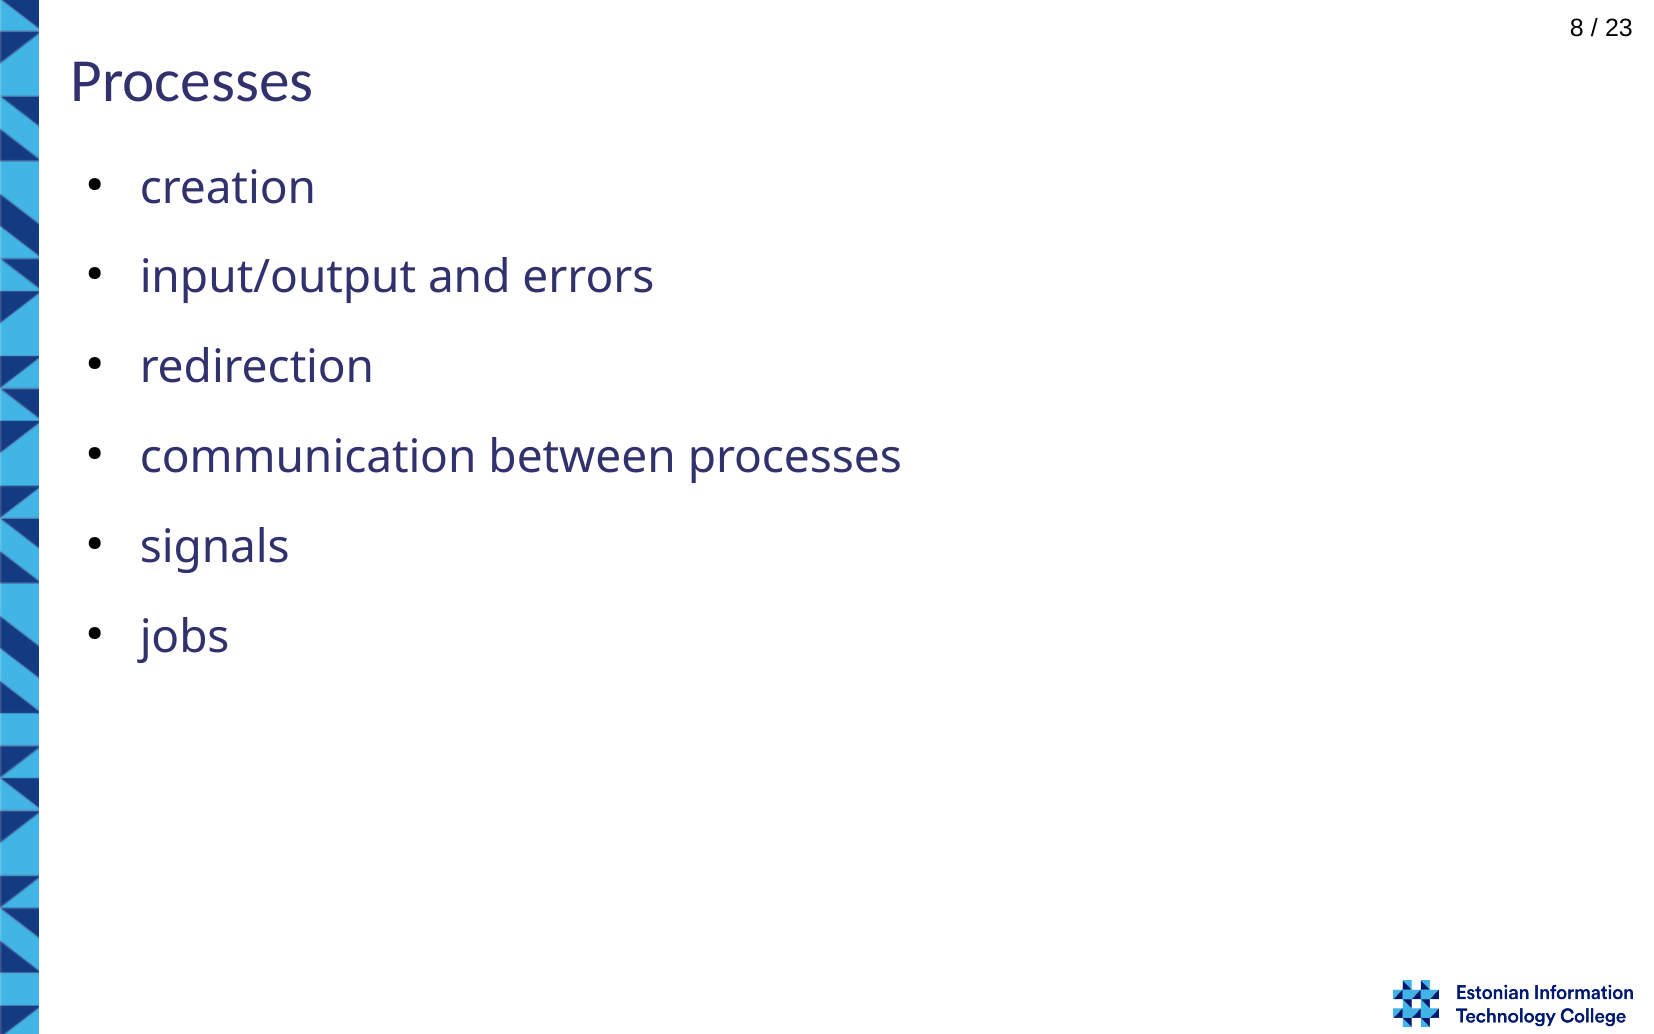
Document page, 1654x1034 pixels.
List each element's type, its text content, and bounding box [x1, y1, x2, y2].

title Processes [70, 41, 1630, 130]
picture [1393, 980, 1633, 1027]
list creation input/output and errors redirection communication between processes signals jobs [68, 153, 1630, 957]
